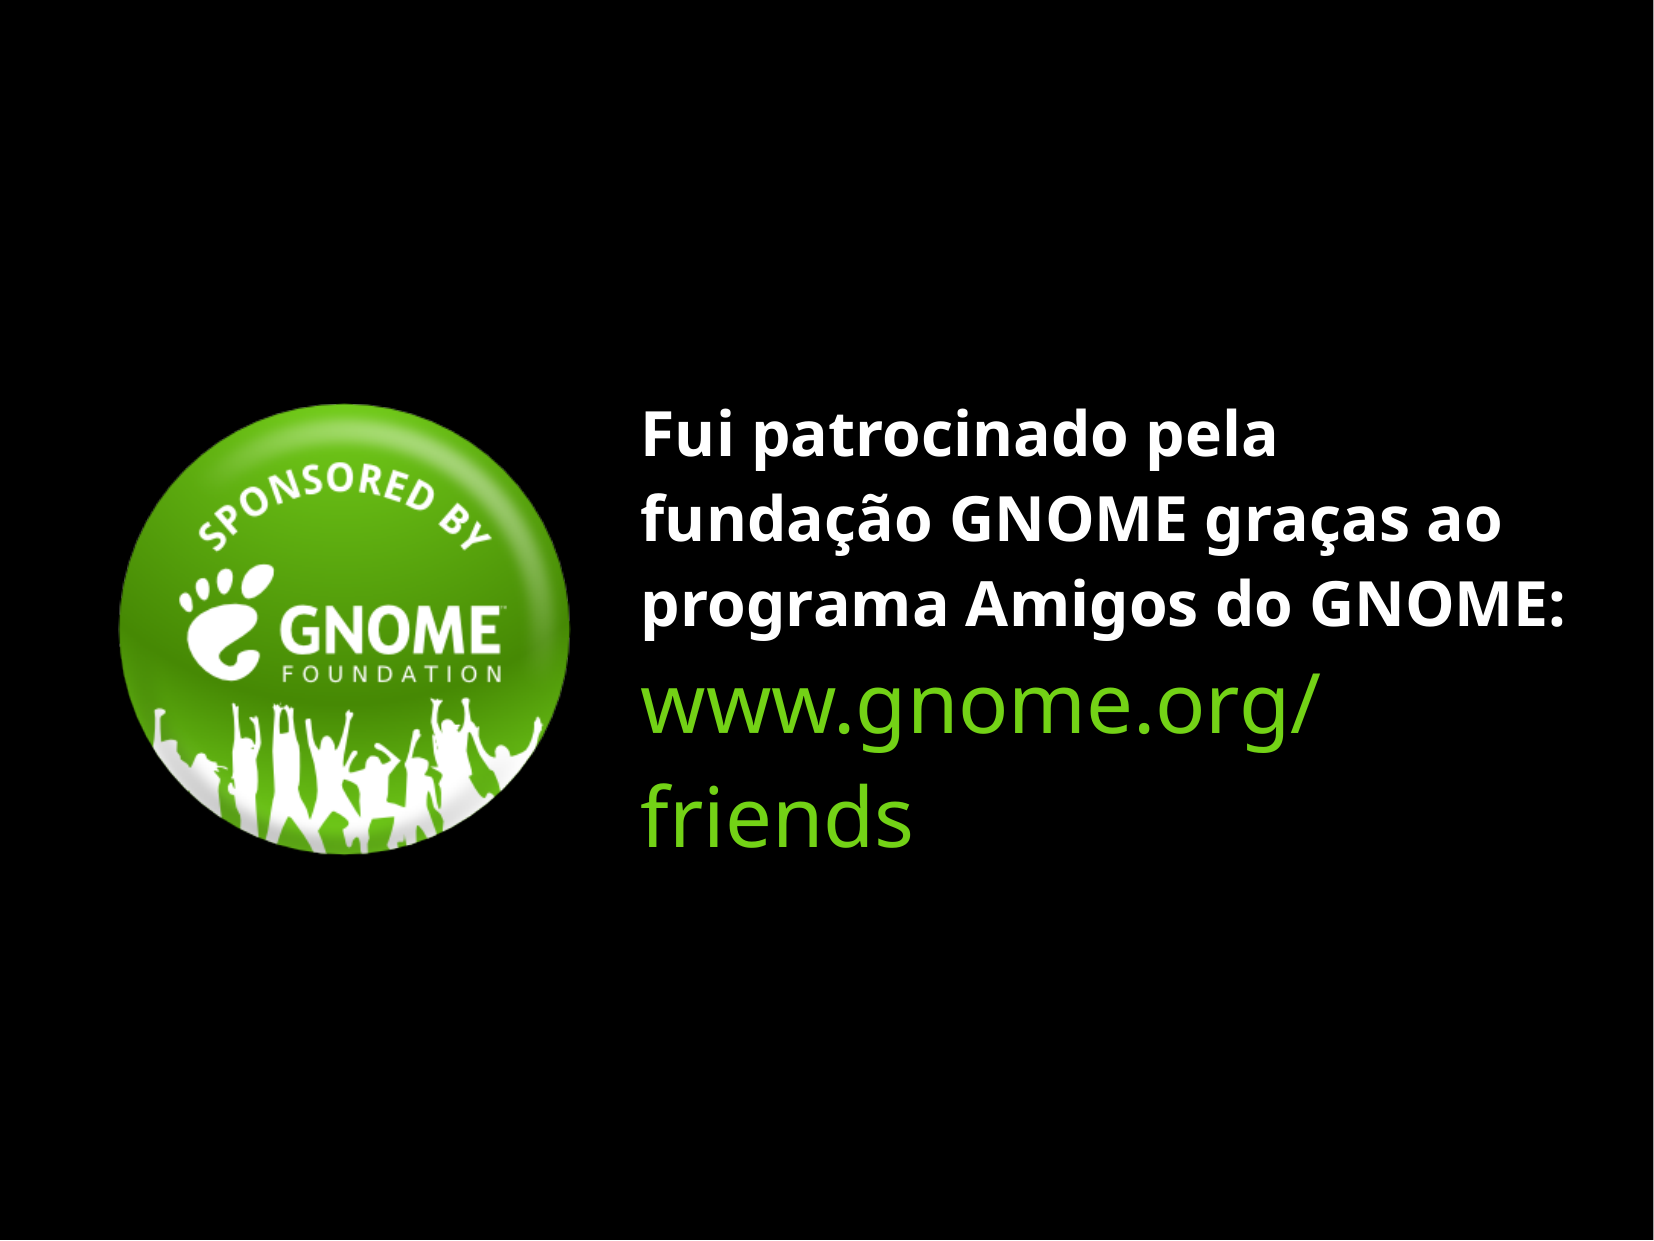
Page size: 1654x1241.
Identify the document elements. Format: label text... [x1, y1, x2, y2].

picture [114, 403, 571, 873]
text_box Fui patrocinado pela fundação GNOME graças ao programa Amigos do GNOME: www.gnome.org/friends [625, 460, 1601, 801]
